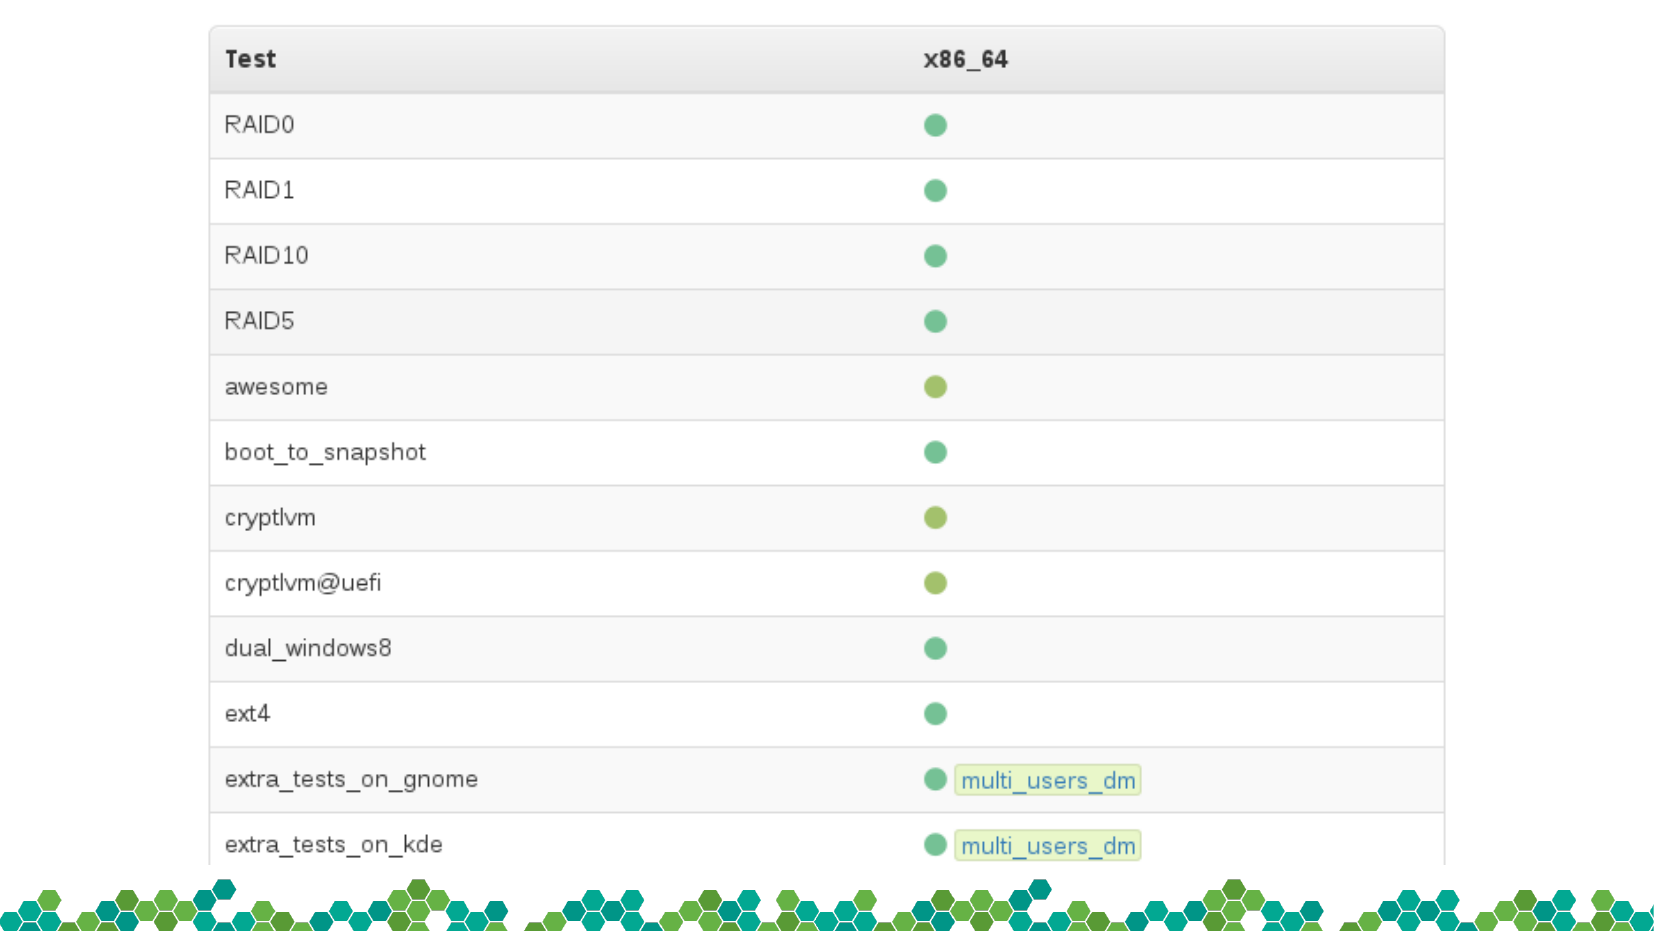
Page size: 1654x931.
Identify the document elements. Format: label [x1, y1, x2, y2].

picture [0, 871, 1654, 931]
picture [200, 22, 1453, 865]
